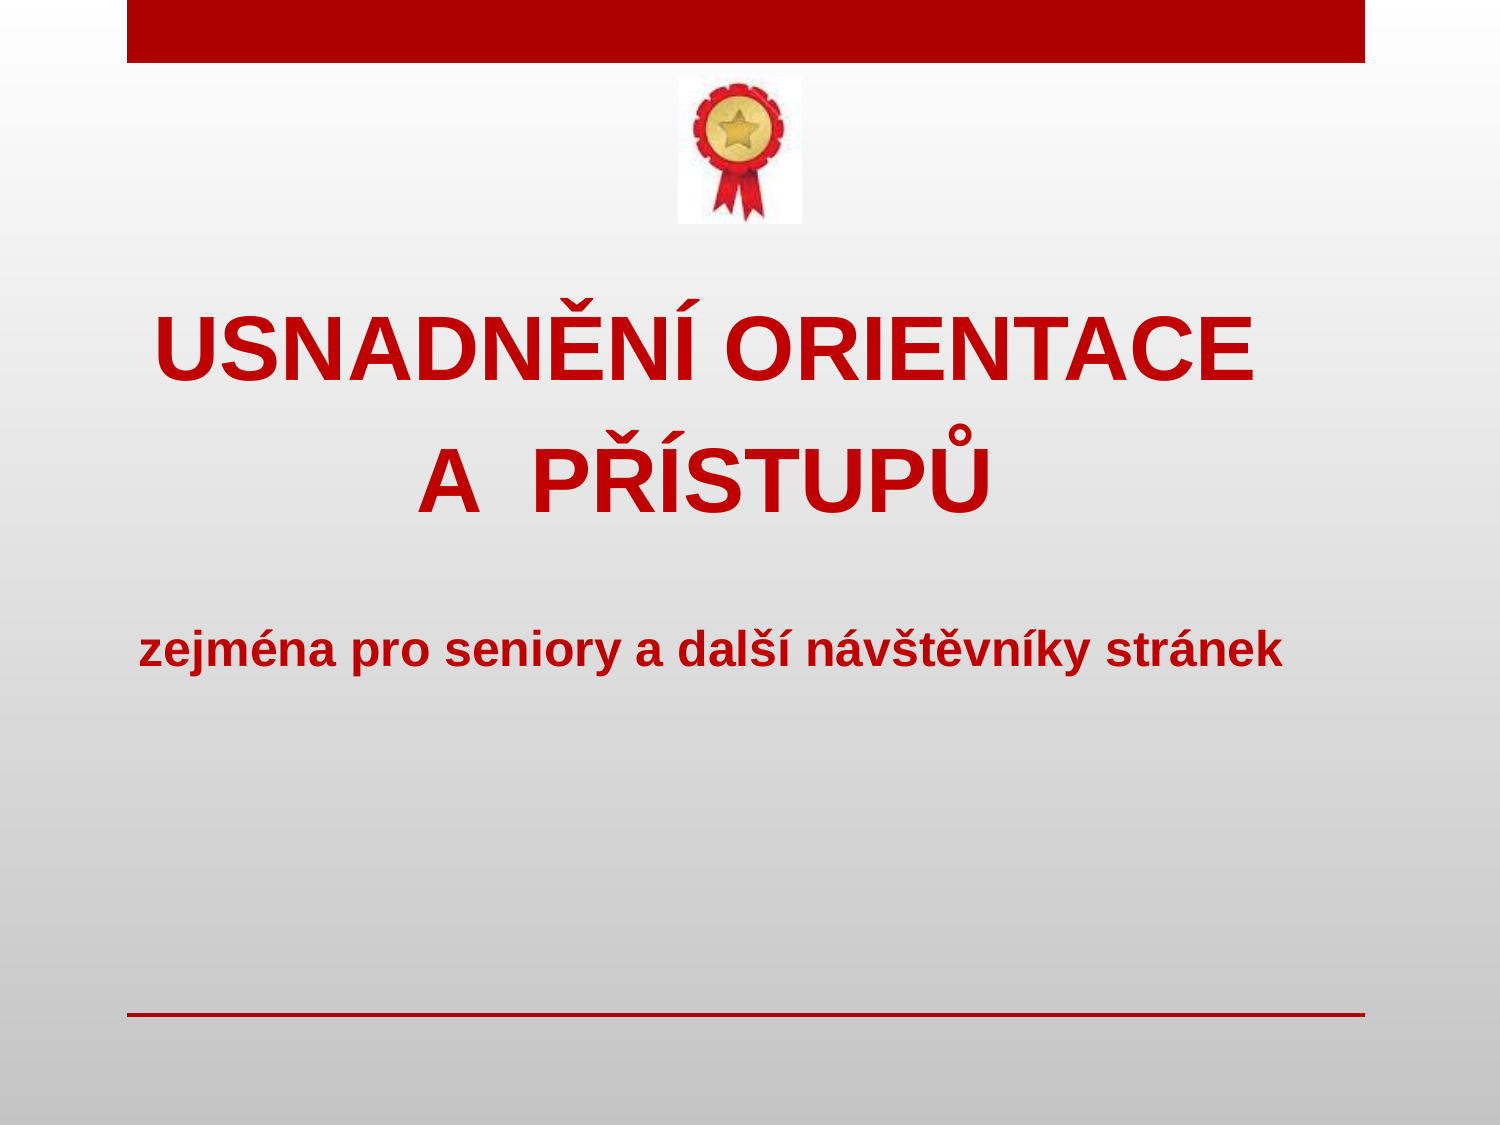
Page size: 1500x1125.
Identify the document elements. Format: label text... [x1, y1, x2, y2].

list USNADNĚNÍ ORIENTACE A PŘÍSTUPŮ zejména pro seniory a další návštěvníky stránek [123, 150, 1377, 1032]
picture [678, 78, 802, 224]
